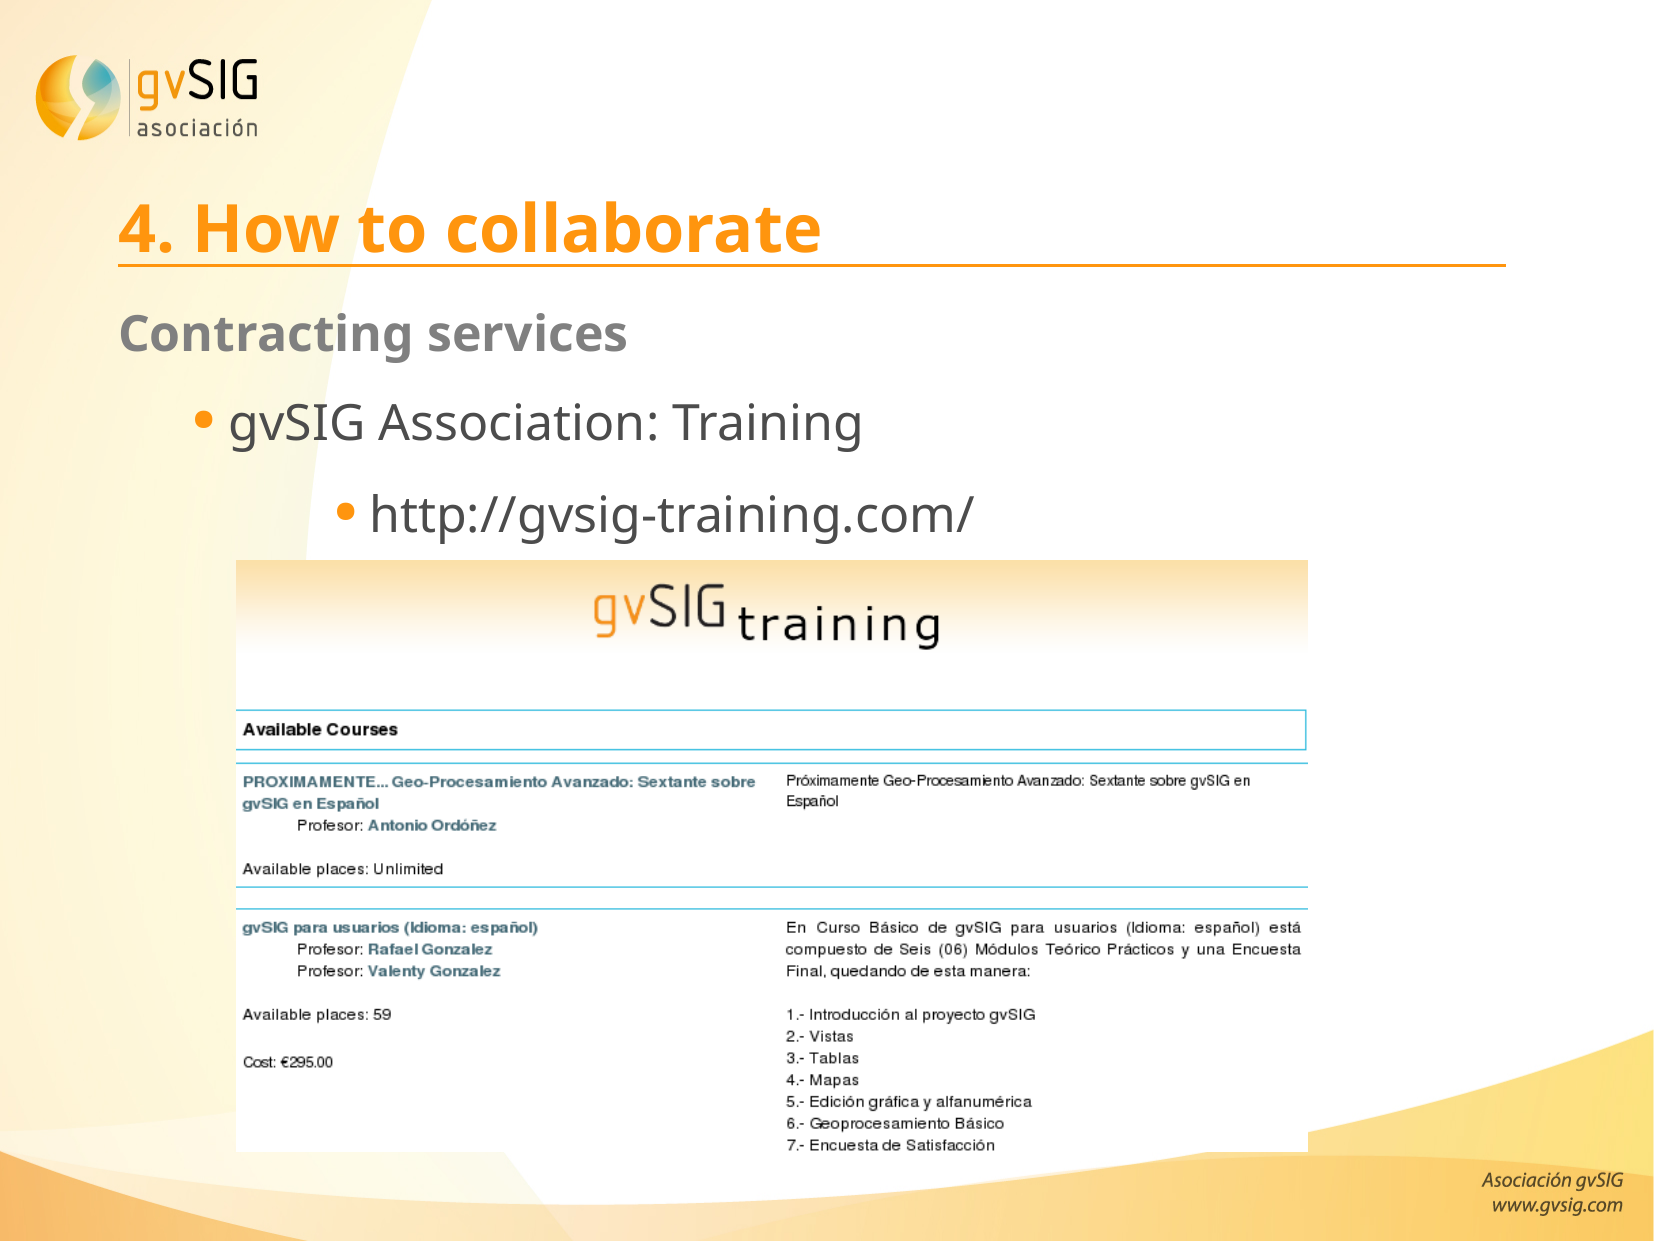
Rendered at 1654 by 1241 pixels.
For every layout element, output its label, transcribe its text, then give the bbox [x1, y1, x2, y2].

picture [0, 0, 1654, 1241]
text_box gvSIG Association: Training http://gvsig-training.com/ [177, 379, 1477, 535]
title Contracting services [118, 288, 1004, 377]
title 4. How to collaborate [118, 177, 1607, 276]
